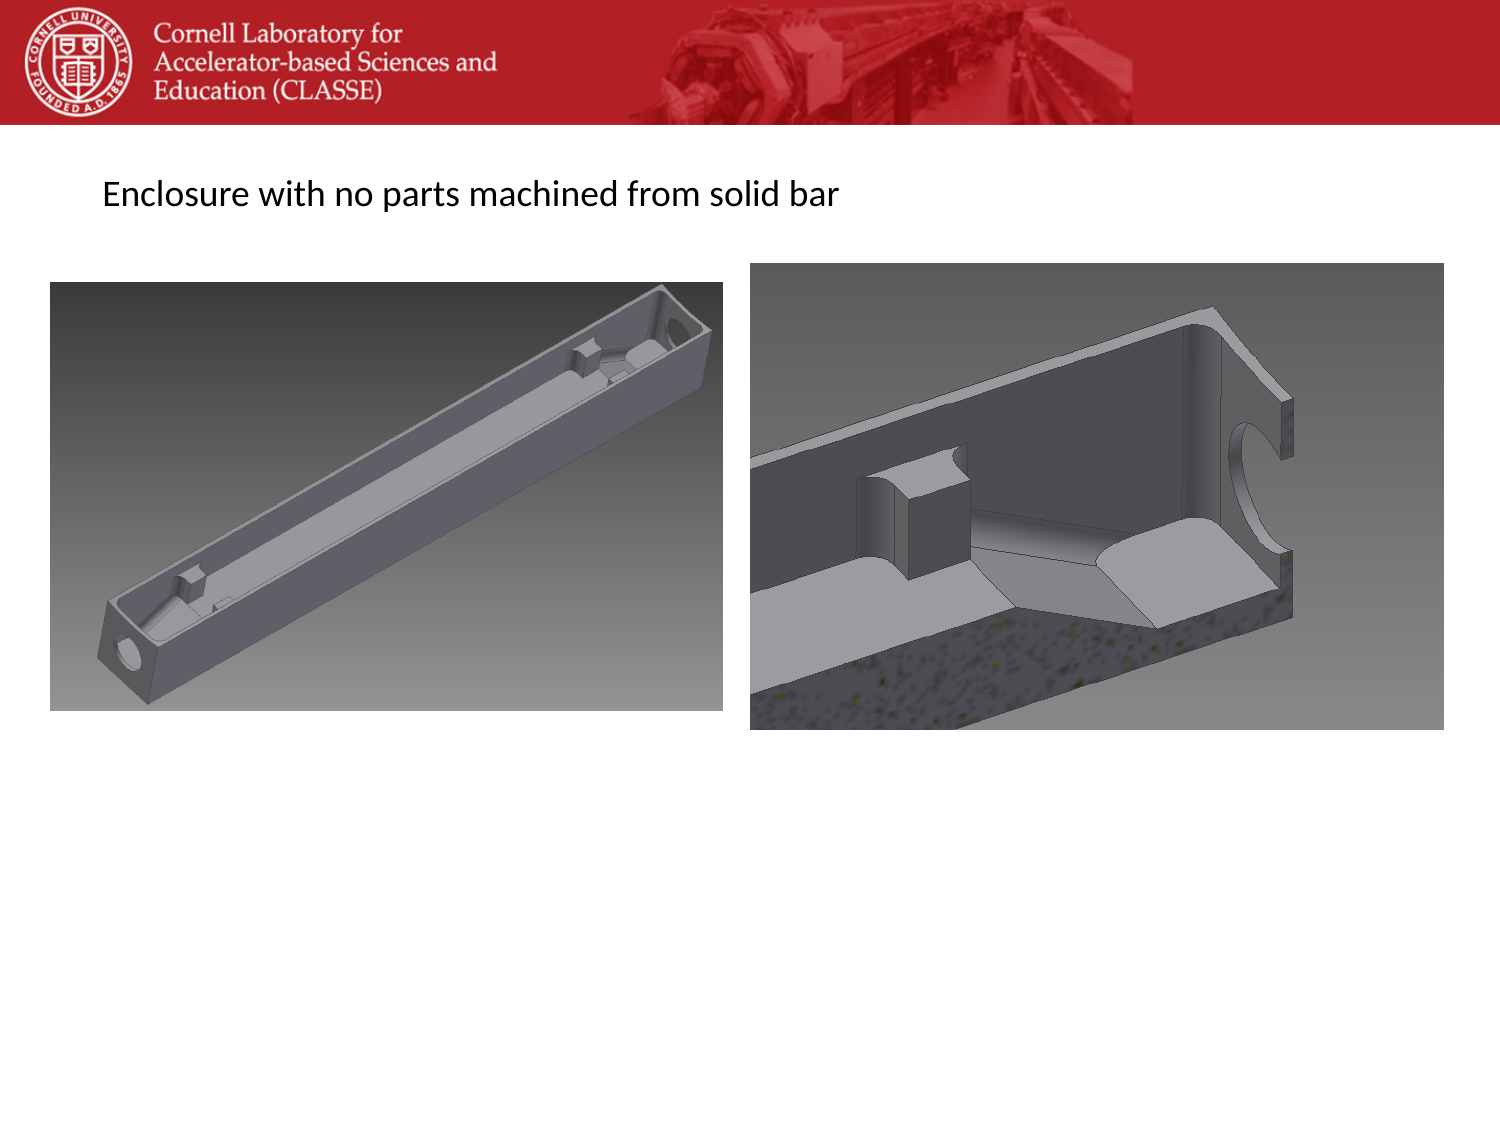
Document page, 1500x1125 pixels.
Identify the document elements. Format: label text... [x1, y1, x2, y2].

picture [50, 282, 723, 711]
text_box Enclosure with no parts machined from solid bar [87, 161, 1185, 222]
picture [750, 263, 1444, 730]
picture [0, 0, 1500, 125]
